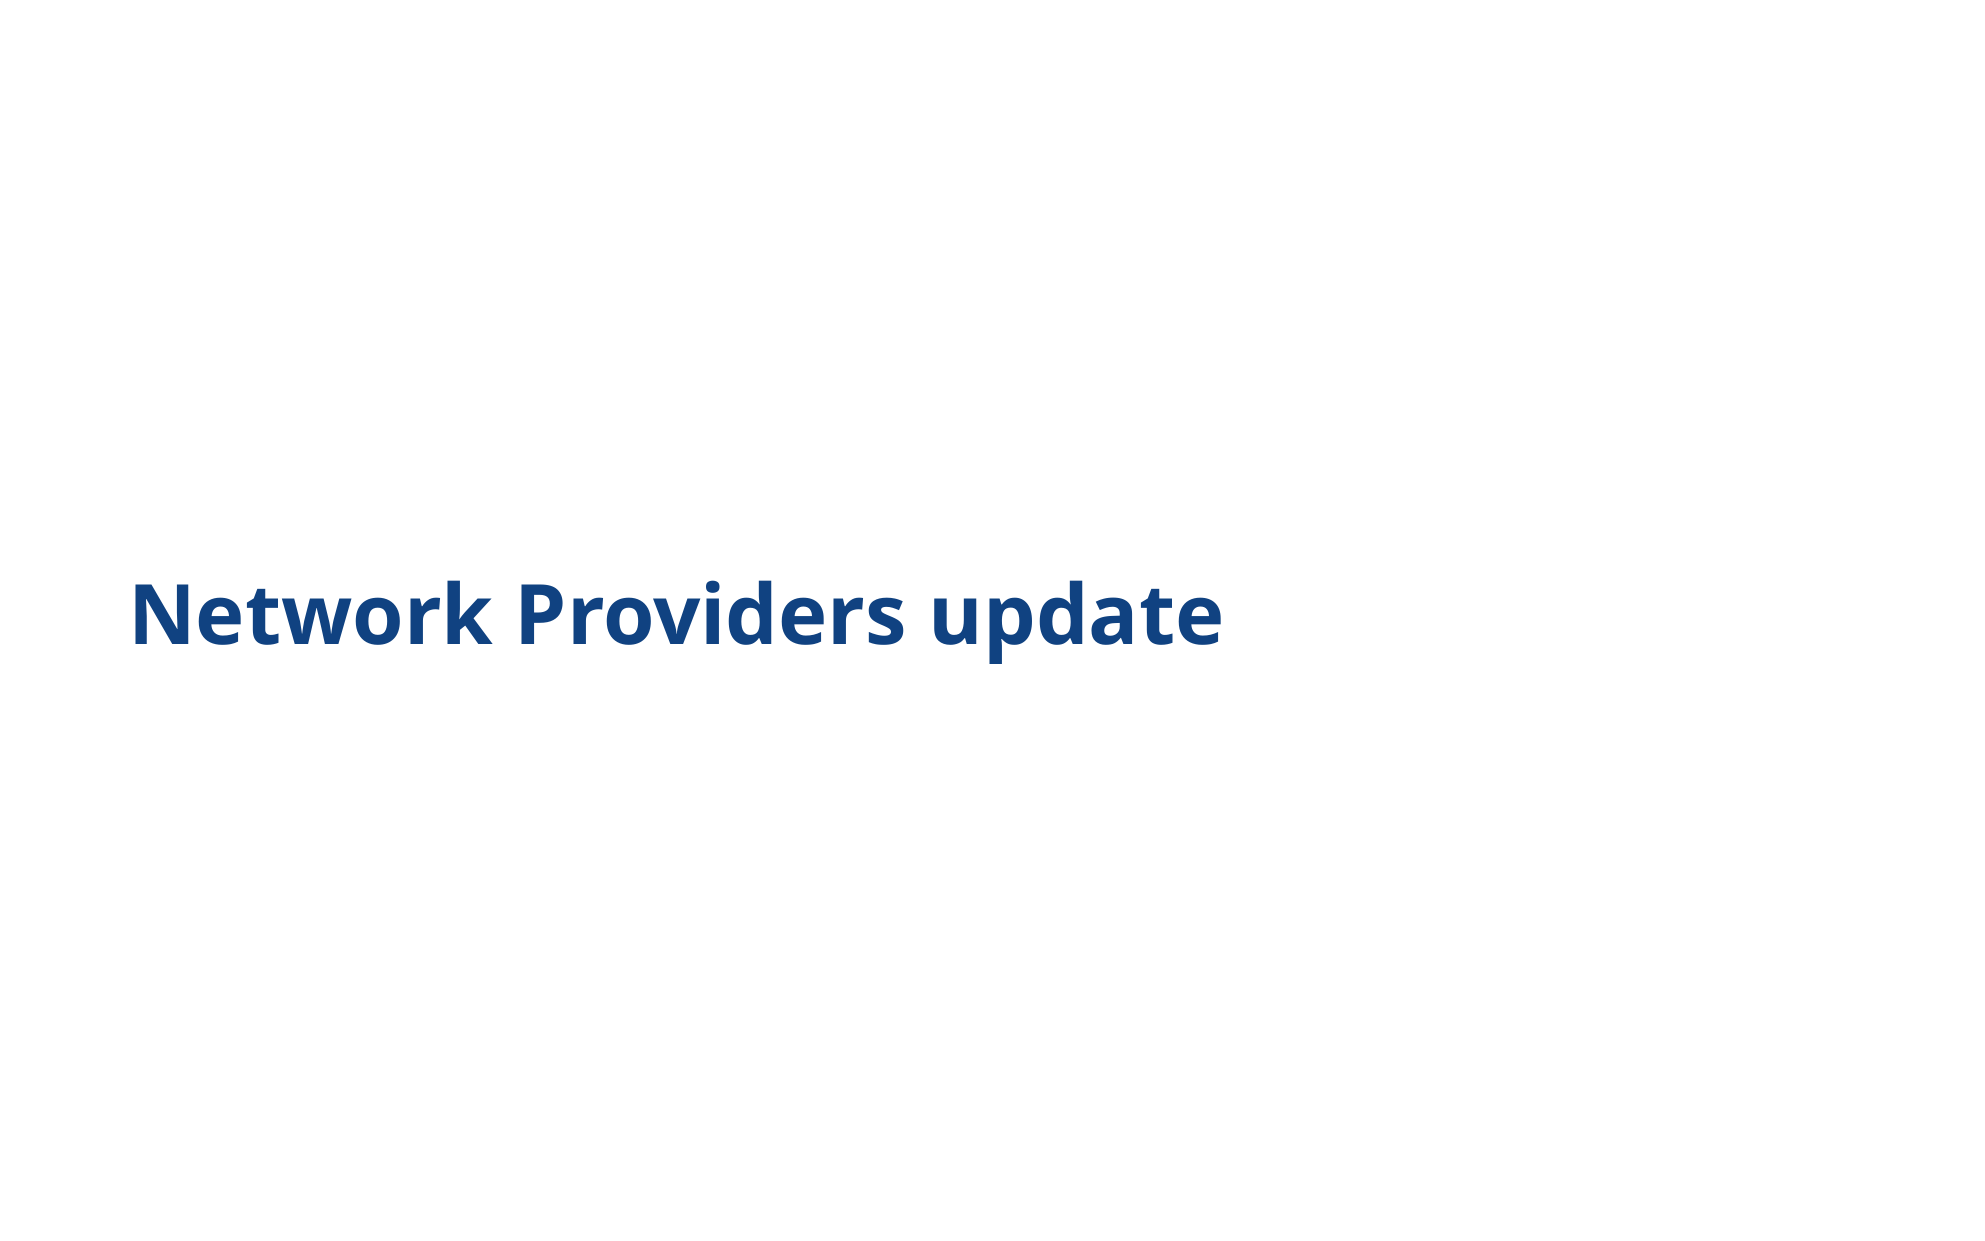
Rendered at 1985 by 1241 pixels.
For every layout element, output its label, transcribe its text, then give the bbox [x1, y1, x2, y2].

title Network Providers update [128, 522, 1890, 703]
